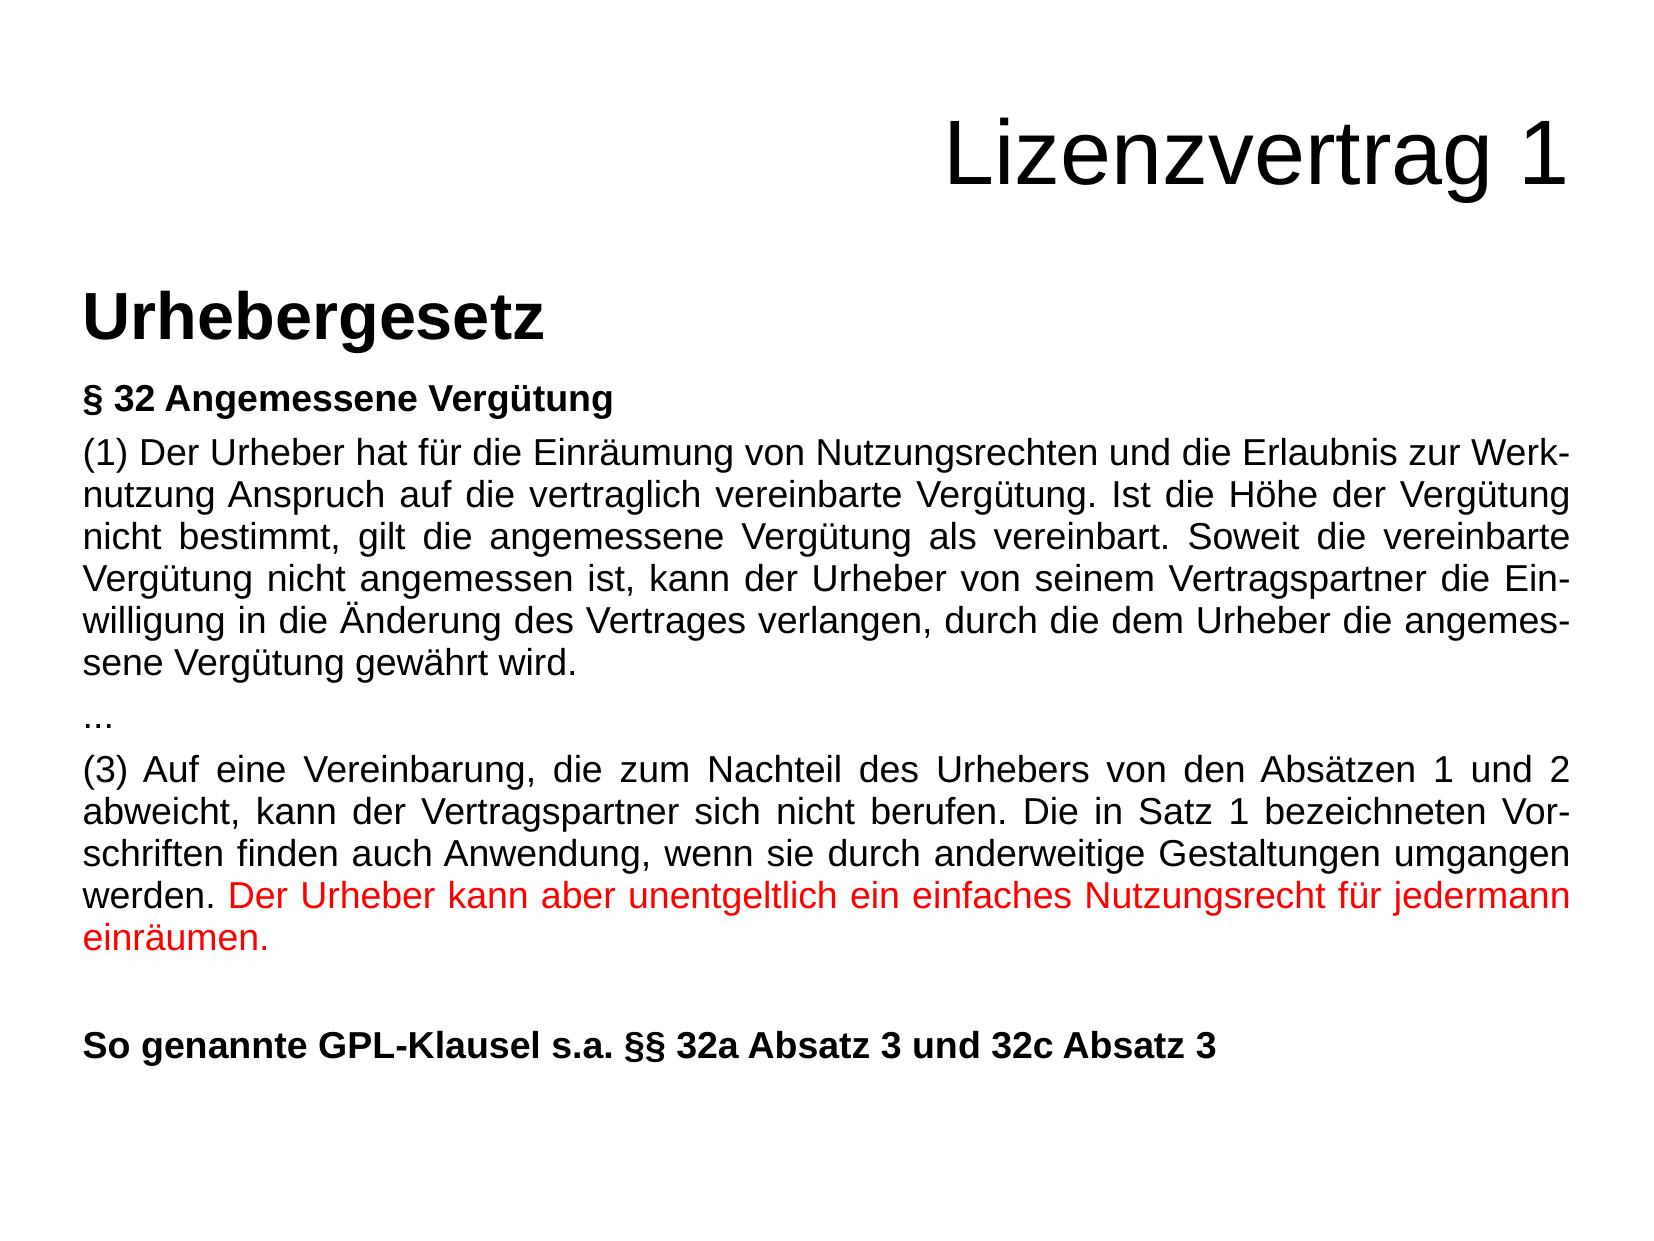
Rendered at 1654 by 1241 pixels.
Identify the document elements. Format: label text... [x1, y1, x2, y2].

subtitle Urhebergesetz § 32 Angemessene Vergütung (1) Der Urheber hat für die Einräumung von Nutzungsrechten und die Erlaubnis zur Werk-nutzung Anspruch auf die vertraglich vereinbarte Vergütung. Ist die Höhe der Vergütung nicht bestimmt, gilt die angemessene Vergütung als vereinbart. Soweit die vereinbarte Vergütung nicht angemessen ist, kann der Urheber von seinem Vertragspartner die Ein-willigung in die Änderung des Vertrages verlangen, durch die dem Urheber die angemes-sene Vergütung gewährt wird. ... (3) Auf eine Vereinbarung, die zum Nachteil des Urhebers von den Absätzen 1 und 2 abweicht, kann der Vertragspartner sich nicht berufen. Die in Satz 1 bezeichneten Vor-schriften finden auch Anwendung, wenn sie durch anderweitige Gestaltungen umgangen werden. Der Urheber kann aber unentgeltlich ein einfaches Nutzungsrecht für jedermann einräumen. So genannte GPL-Klausel s.a. §§ 32a Absatz 3 und 32c Absatz 3 [82, 278, 1571, 1120]
title Lizenzvertrag 1 [82, 56, 1571, 250]
